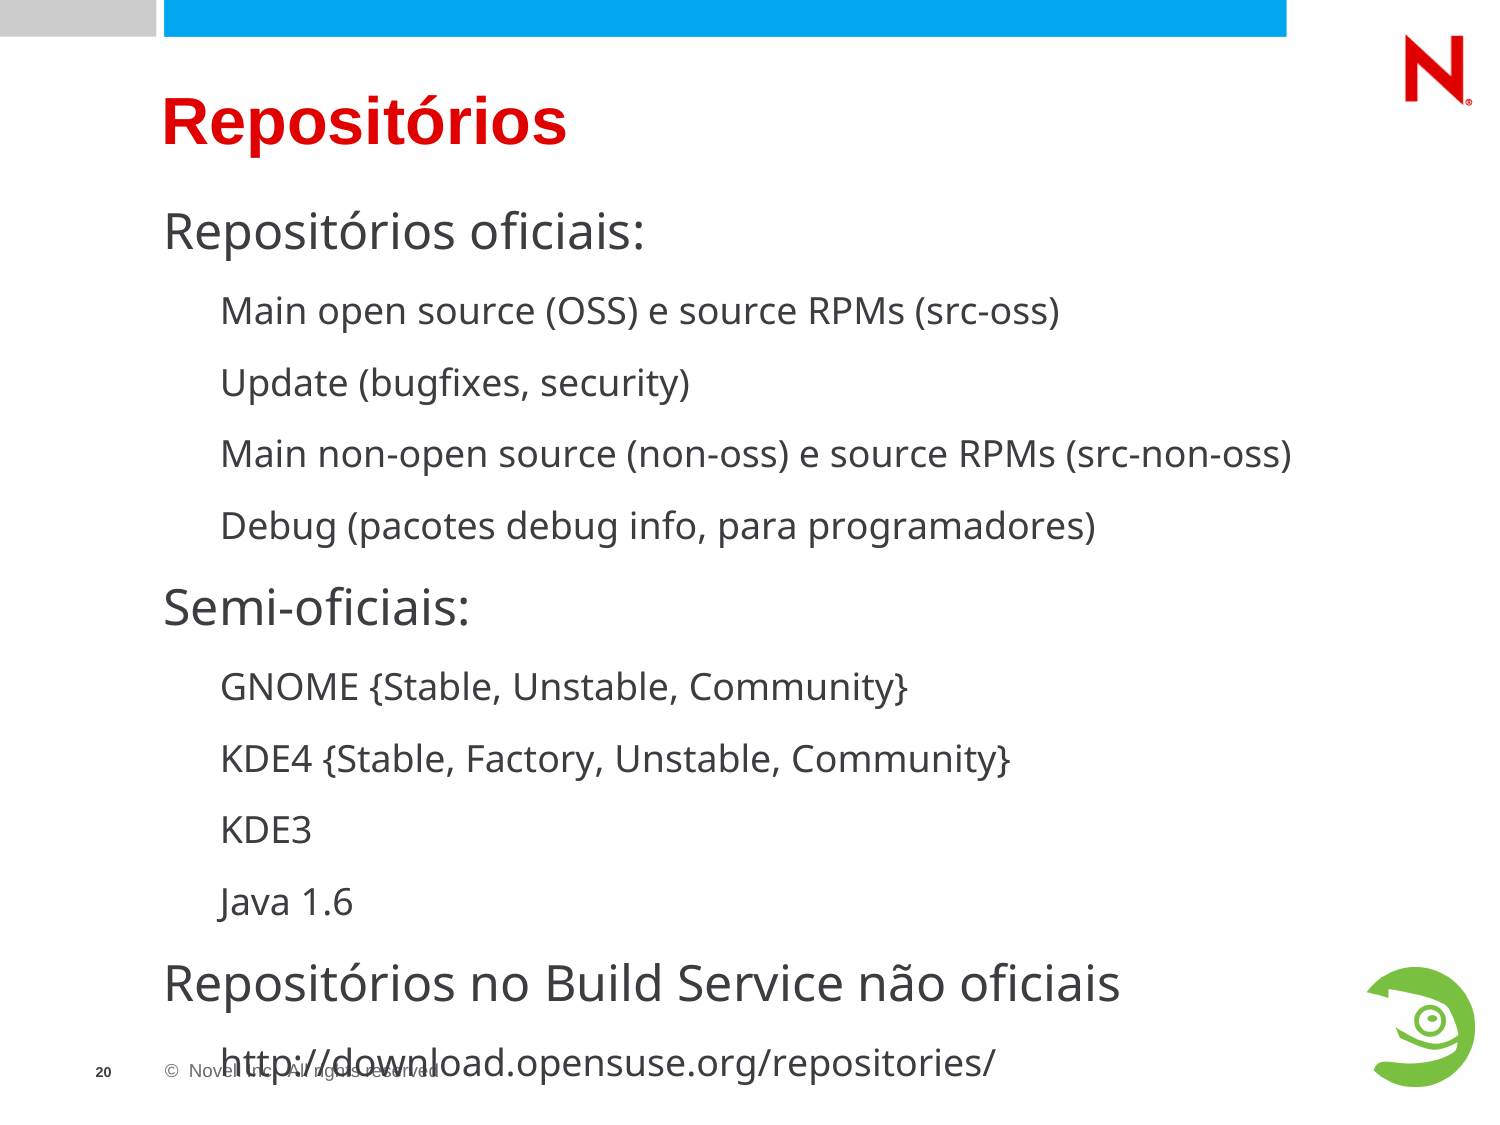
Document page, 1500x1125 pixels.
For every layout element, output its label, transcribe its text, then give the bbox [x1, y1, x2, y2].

list Repositórios oficiais: Main open source (OSS) e source RPMs (src-oss) Update (bugfixes, security) Main non-open source (non-oss) e source RPMs (src-non-oss) Debug (pacotes debug info, para programadores) Semi-oficiais: GNOME {Stable, Unstable, Community} KDE4 {Stable, Factory, Unstable, Community} KDE3 Java 1.6 Repositórios no Build Service não oficiais http://download.opensuse.org/repositories/ [163, 192, 1404, 1038]
picture [1355, 967, 1475, 1087]
title Repositórios [161, 41, 1383, 205]
picture [1403, 32, 1473, 107]
